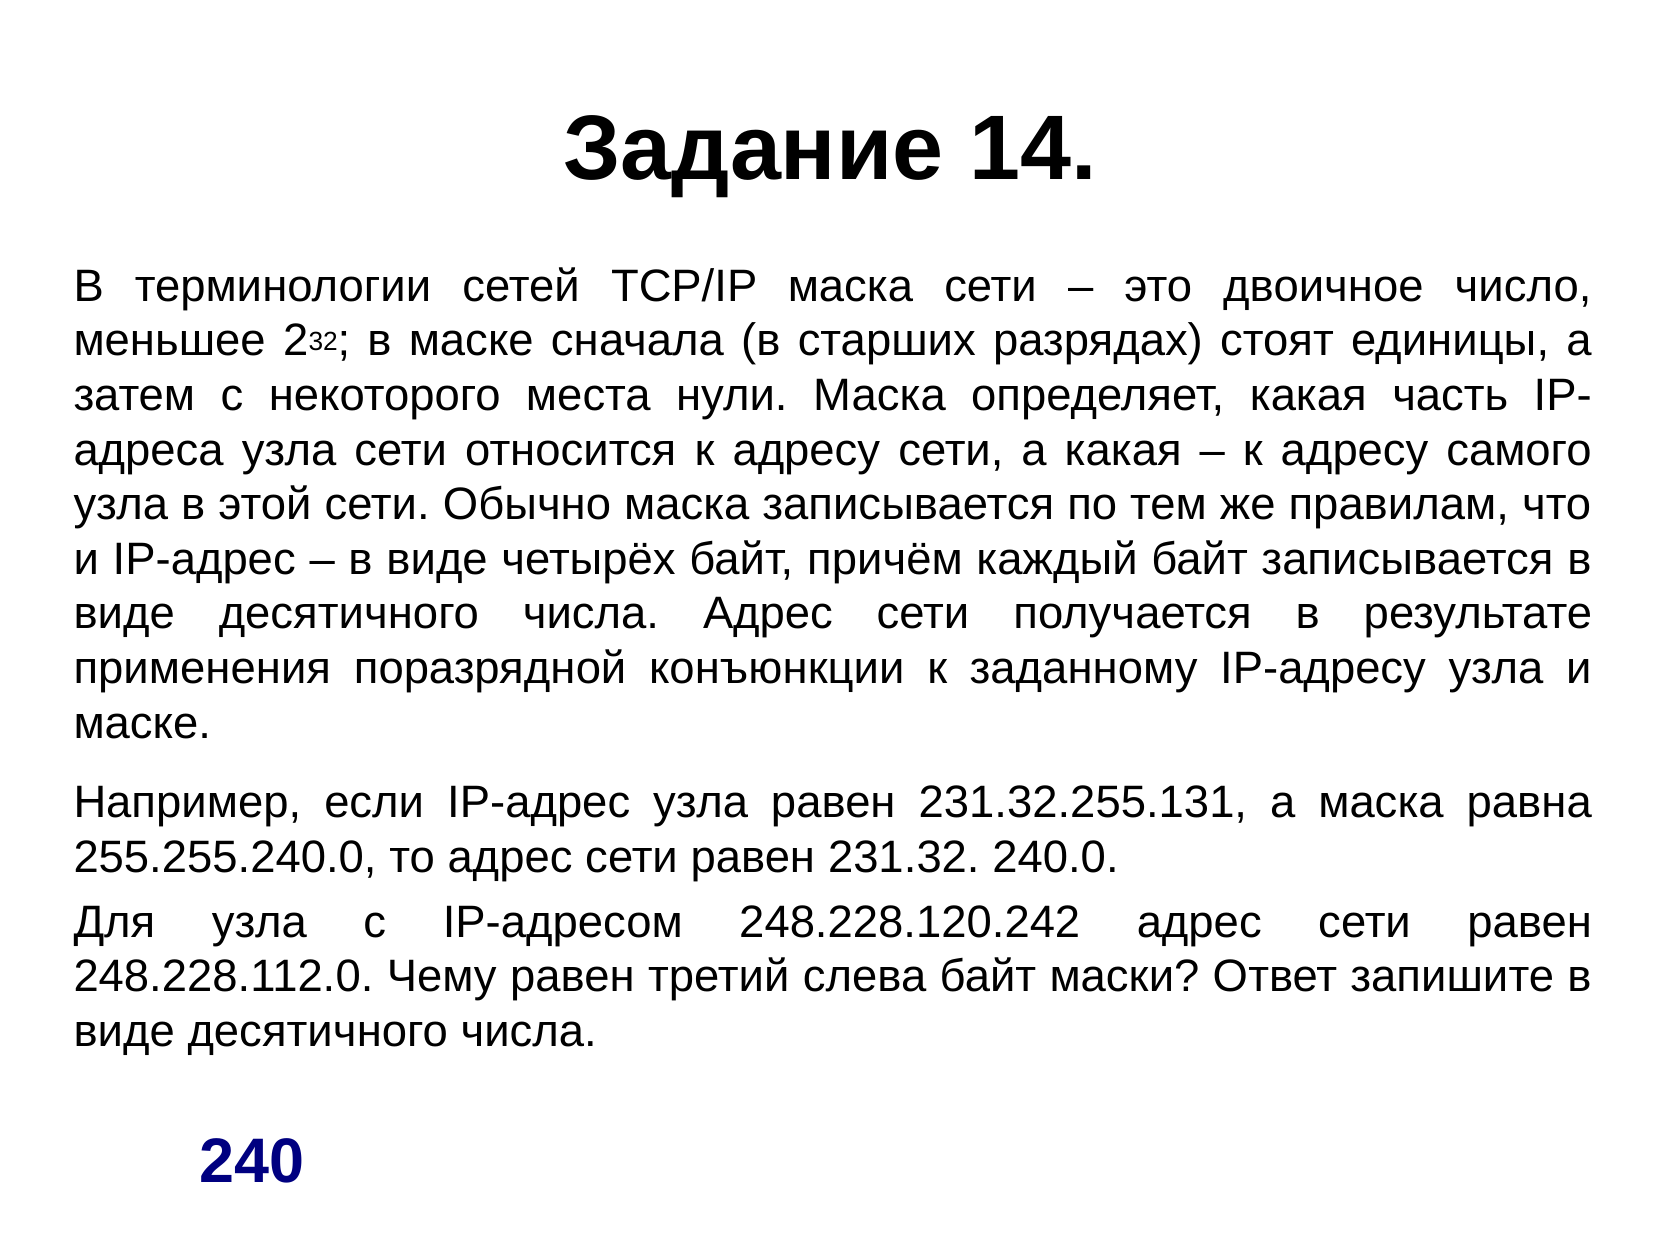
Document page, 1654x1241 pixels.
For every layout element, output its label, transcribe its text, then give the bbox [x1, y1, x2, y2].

list В терминологии сетей TCP/IP маска сети – это двоичное число, меньшее 232; в маске сначала (в старших разрядах) стоят единицы, а затем с некоторого места нули. Маска определяет, какая часть IP-адреса узла сети относится к адресу сети, а какая – к адресу самого узла в этой сети. Обычно маска записывается по тем же правилам, что и IP-адрес – в виде четырёх байт, причём каждый байт записывается в виде десятичного числа. Адрес сети получается в результате применения поразрядной конъюнкции к заданному IP-адресу узла и маске. Например, если IP-адрес узла равен 231.32.255.131, а маска равна 255.255.240.0, то адрес сети равен 231.32. 240.0. Для узла с IP-адресом 248.228.120.242 адрес сети равен 248.228.112.0. Чему равен третий слева байт маски? Ответ запишите в виде десятичного числа. 240 [58, 248, 1609, 1205]
title Задание 14. [82, 68, 1571, 248]
